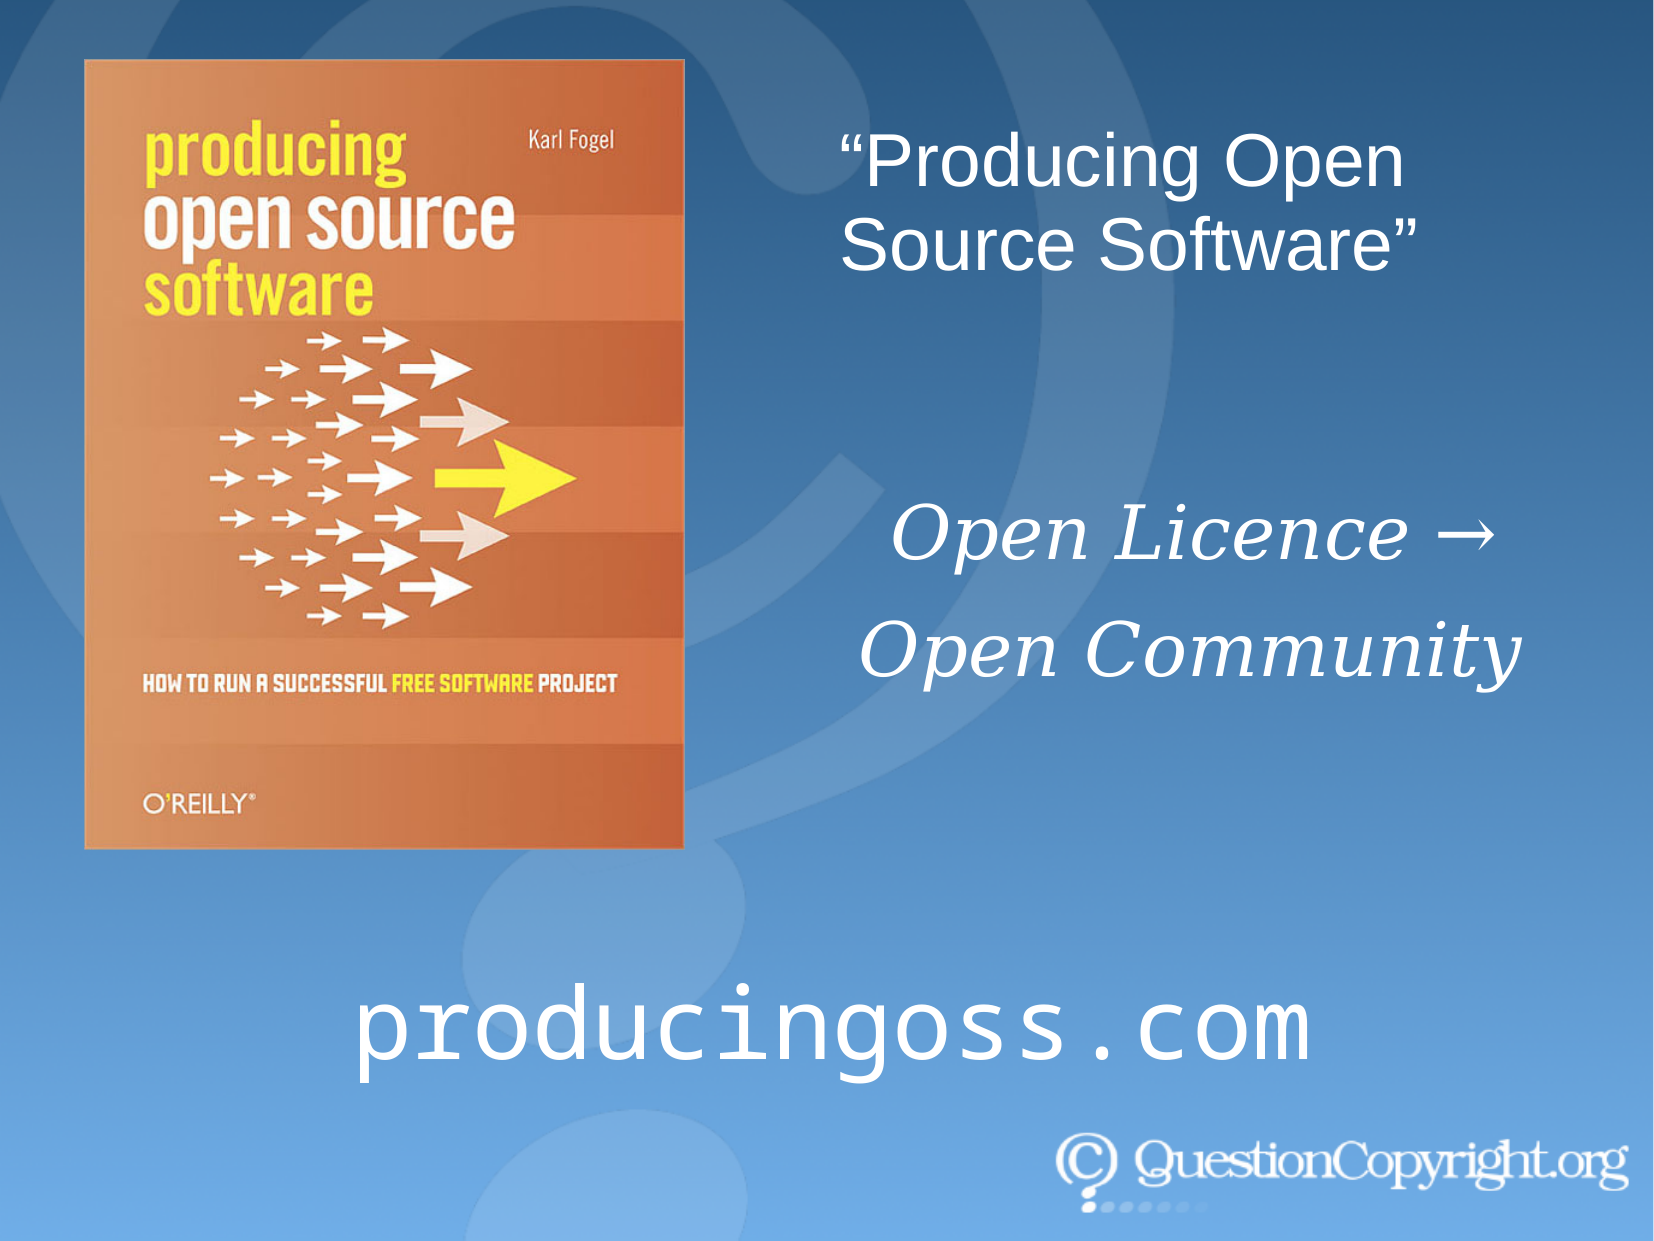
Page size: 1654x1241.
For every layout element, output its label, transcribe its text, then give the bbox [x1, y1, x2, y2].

text_box Open Licence → [875, 482, 1513, 585]
picture [0, 0, 1654, 1241]
text_box Open Community [844, 600, 1538, 703]
text_box “Producing Open Source Software” [825, 110, 1538, 301]
text_box producingoss.com [337, 945, 1332, 1076]
